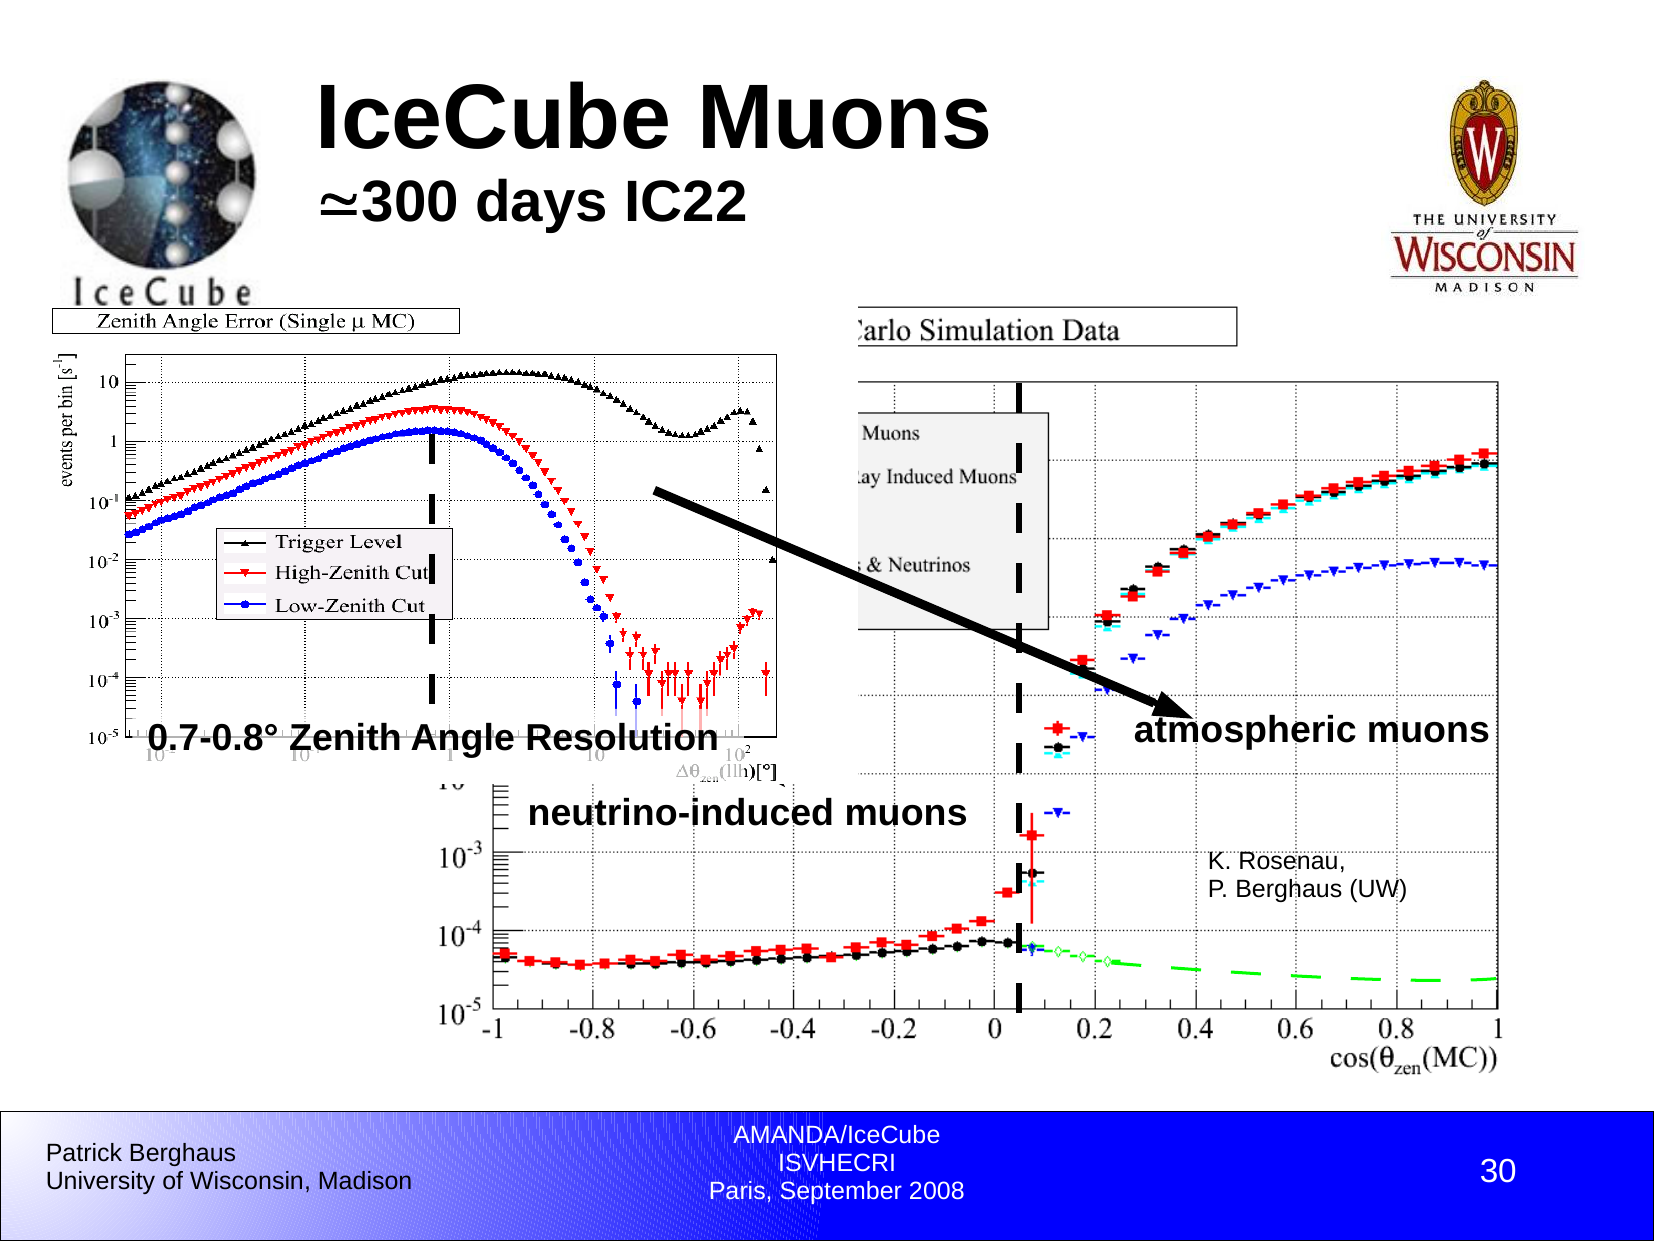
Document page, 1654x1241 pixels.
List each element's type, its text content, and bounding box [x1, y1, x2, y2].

text_box 0.7-0.8° Zenith Angle Resolution [132, 708, 744, 781]
text_box neutrino-induced muons [512, 784, 983, 856]
picture [45, 76, 1623, 1088]
text_box IceCube Muons ≃300 days IC22 [300, 58, 1034, 301]
text_box atmospheric muons [1119, 701, 1506, 773]
text_box K. Rosenau, P. Berghaus (UW) [1193, 839, 1423, 930]
